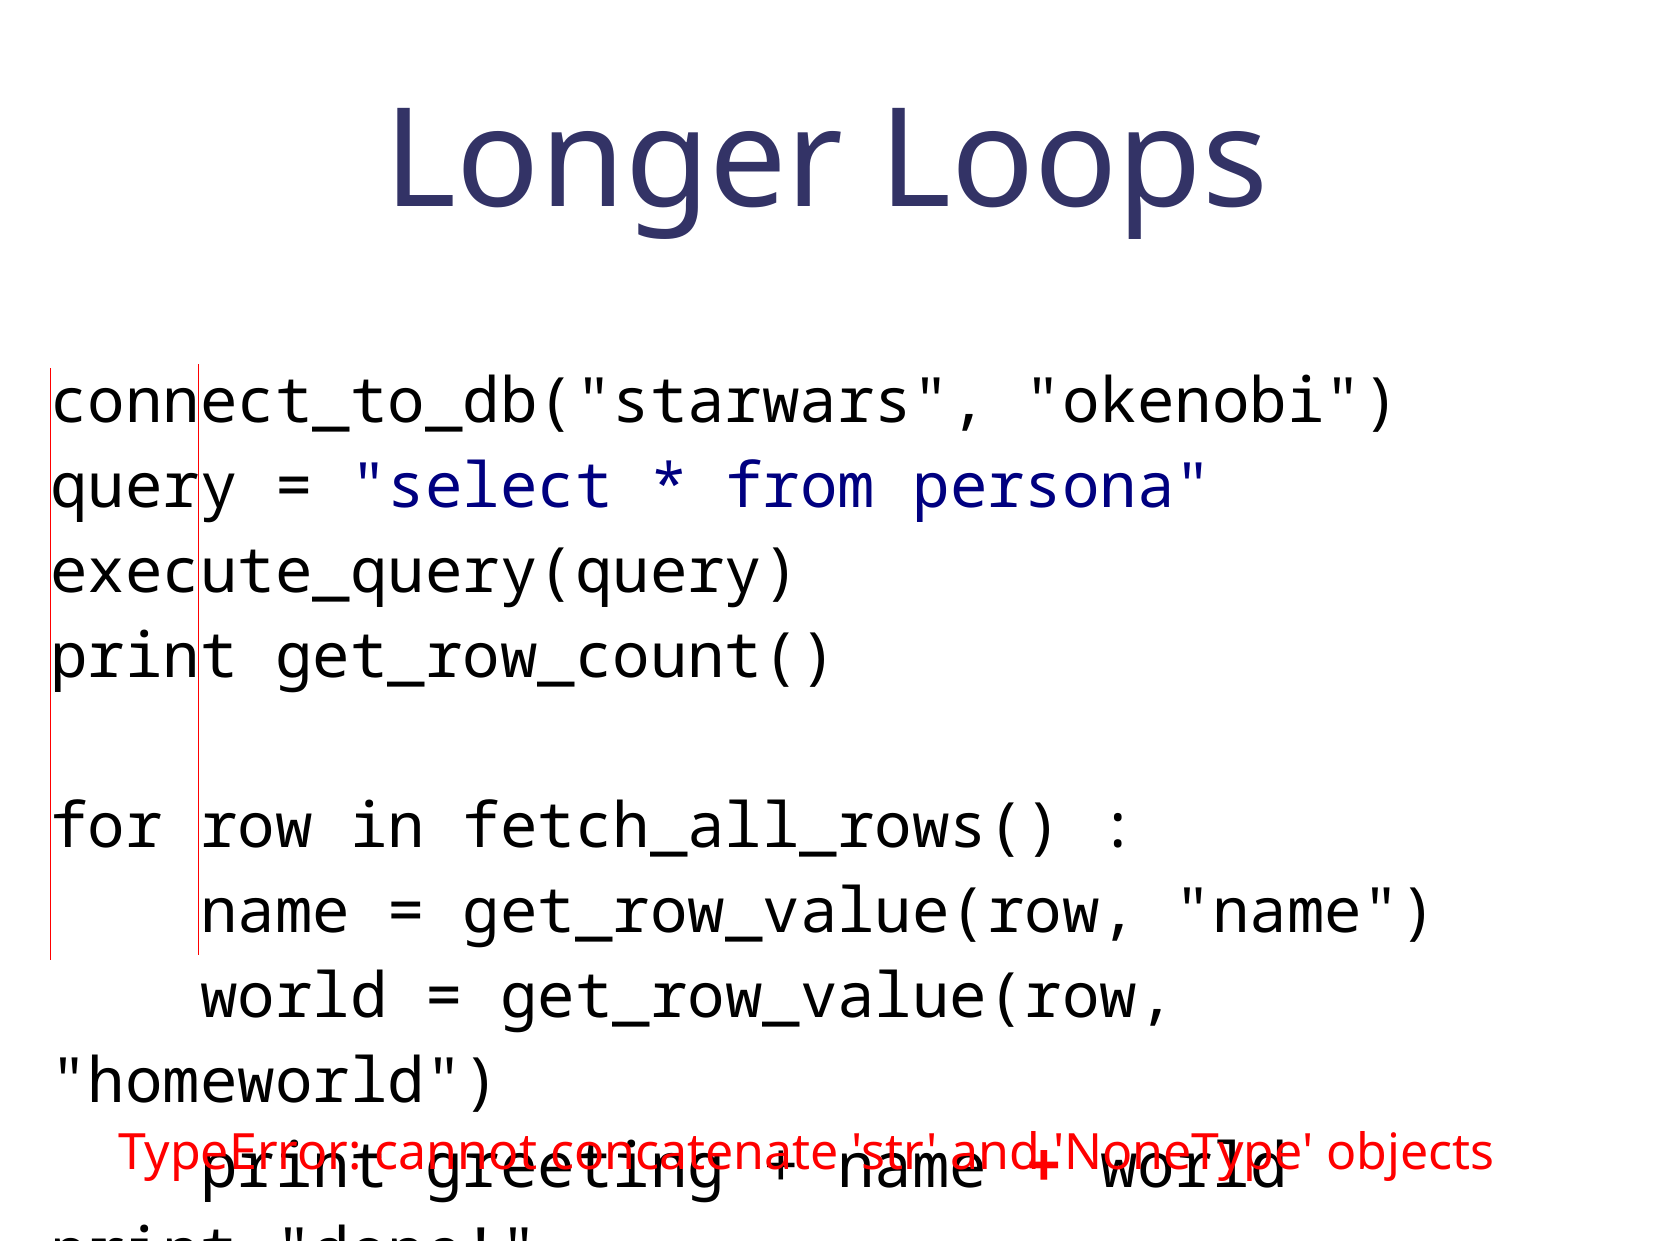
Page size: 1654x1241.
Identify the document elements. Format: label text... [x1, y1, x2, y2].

subtitle connect_to_db("starwars", "okenobi") query = "select * from persona" execute_query(query) print get_row_count() for row in fetch_all_rows() : name = get_row_value(row, "name") world = get_row_value(row, "homeworld") print greeting + name + world print "done!" [50, 356, 1654, 1121]
text_box TypeError: cannot concatenate 'str' and 'NoneType' objects [103, 1108, 1627, 1241]
title Longer Loops [82, 56, 1571, 250]
